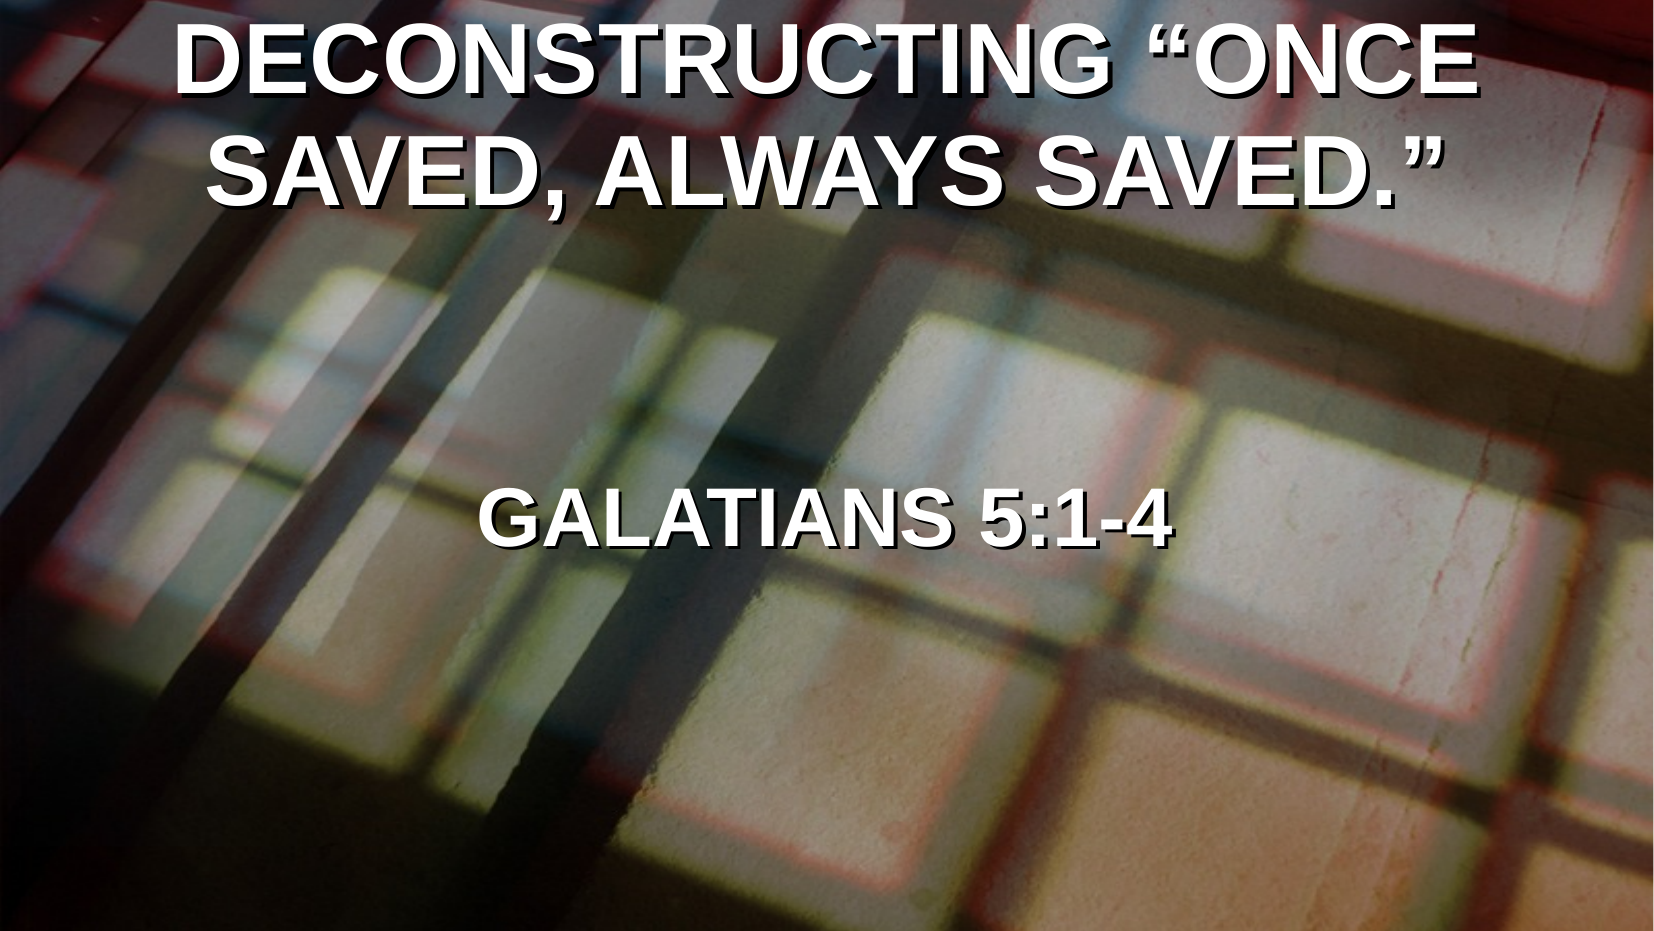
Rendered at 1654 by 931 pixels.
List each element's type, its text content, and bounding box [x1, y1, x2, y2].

subtitle GALATIANS 5:1-4 [15, 240, 1636, 796]
picture [0, 0, 1654, 931]
title DECONSTRUCTING “ONCE SAVED, ALWAYS SAVED.” [82, 2, 1571, 227]
